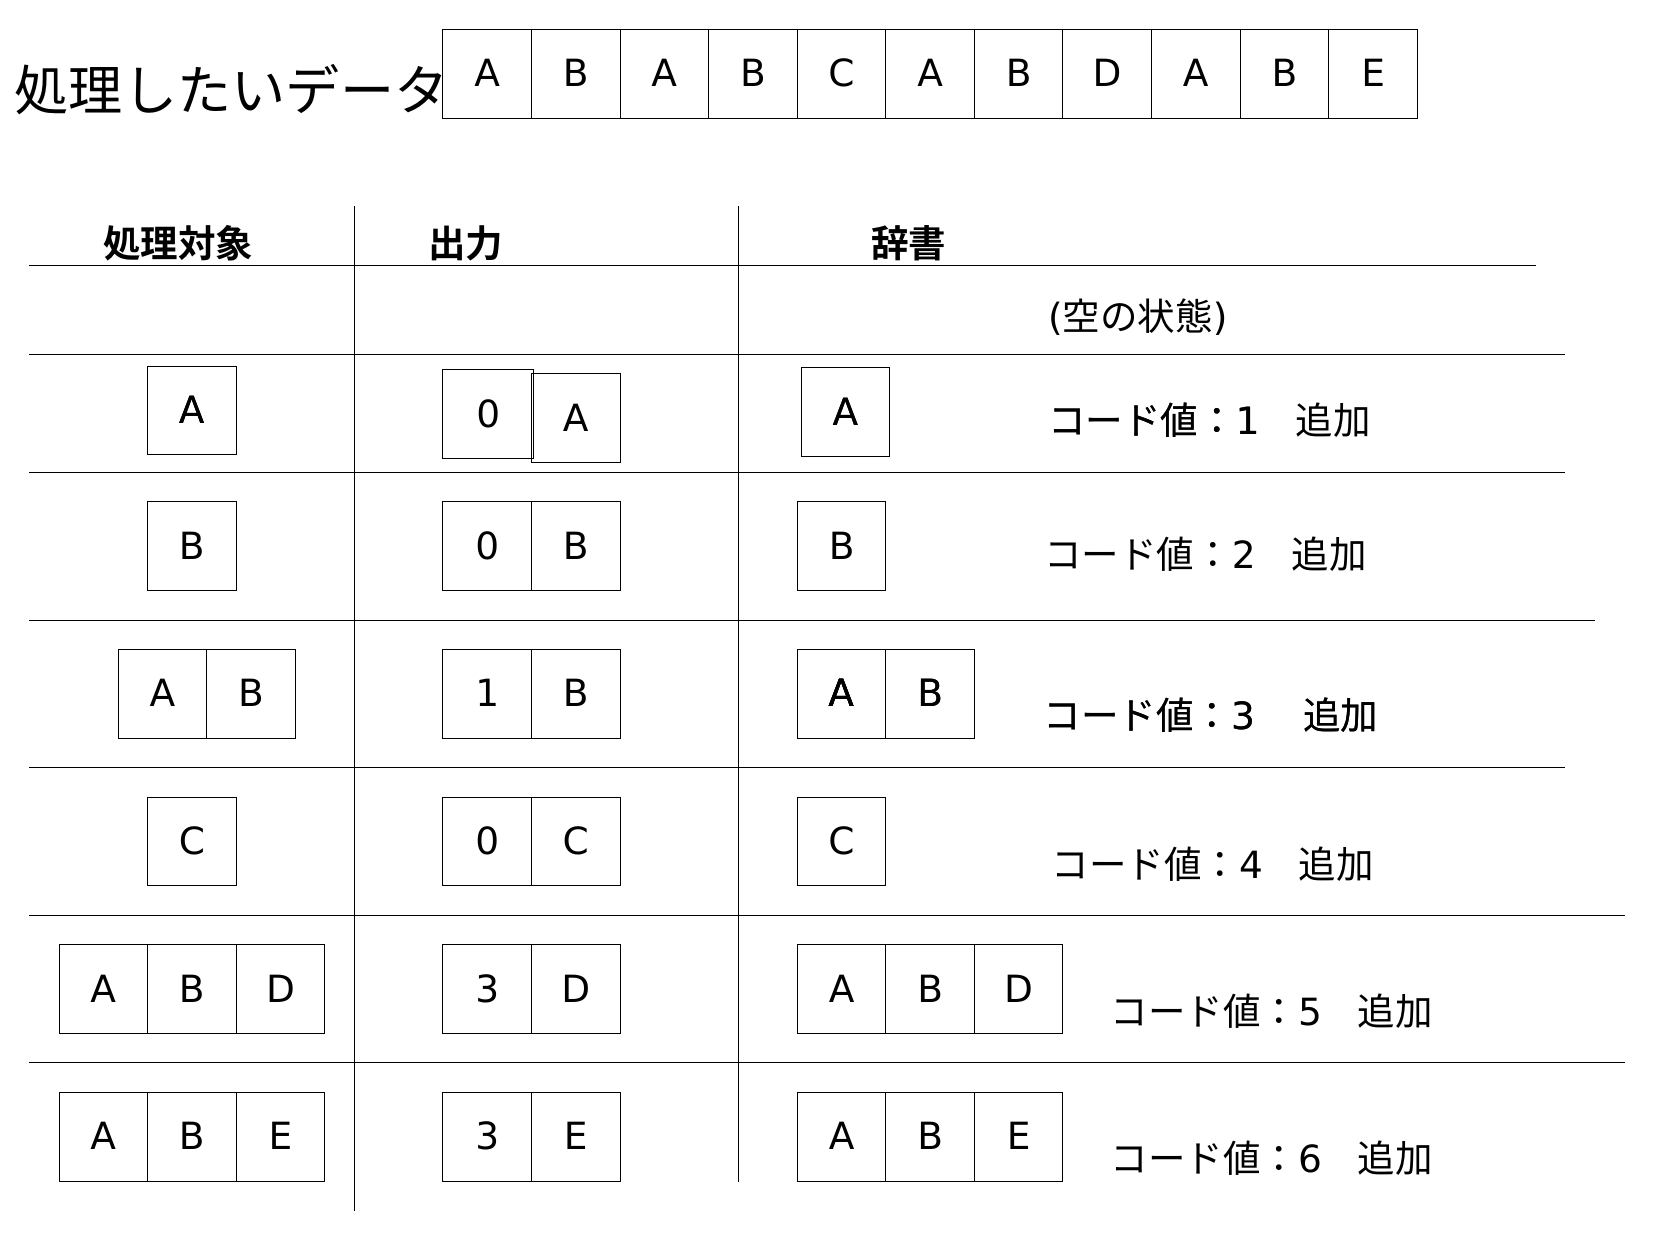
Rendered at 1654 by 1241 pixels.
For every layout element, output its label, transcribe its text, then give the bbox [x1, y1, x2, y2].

text_box B [975, 29, 1062, 119]
text_box A [59, 944, 147, 1034]
text_box A [797, 1092, 885, 1182]
text_box (空の状態) [1033, 279, 1243, 338]
text_box A [59, 1092, 147, 1182]
text_box 3 [442, 944, 532, 1034]
text_box [738, 265, 768, 319]
text_box B [1240, 29, 1329, 119]
text_box 処理対象 [88, 206, 296, 260]
text_box B [531, 29, 621, 119]
text_box E [532, 1092, 621, 1182]
text_box 0 [442, 501, 532, 591]
text_box D [974, 944, 1063, 1034]
text_box A [531, 373, 621, 463]
text_box コード値：2 追加 [1029, 517, 1381, 577]
text_box コード値：5 追加 [1095, 974, 1447, 1033]
text_box A [1151, 29, 1240, 119]
text_box C [532, 797, 621, 886]
text_box 辞書 [856, 206, 1329, 260]
text_box B [708, 29, 797, 119]
text_box コード値：1 追加 [1033, 383, 1385, 443]
text_box B [532, 501, 621, 591]
text_box D [236, 944, 325, 1034]
text_box コード値：3 追加 [1029, 679, 1392, 738]
text_box E [236, 1092, 325, 1182]
text_box B [885, 1092, 974, 1182]
text_box D [1062, 29, 1151, 119]
text_box A [797, 944, 885, 1034]
text_box A [621, 29, 708, 119]
text_box B [147, 501, 237, 591]
text_box D [532, 944, 621, 1034]
text_box 0 [442, 797, 532, 886]
text_box [797, 266, 1241, 325]
text_box C [797, 29, 885, 119]
text_box A [147, 366, 237, 455]
text_box E [974, 1092, 1063, 1182]
text_box B [886, 649, 975, 739]
text_box A [885, 29, 975, 119]
text_box E [1329, 29, 1418, 119]
text_box B [885, 944, 974, 1034]
text_box B [797, 501, 886, 591]
text_box C [147, 797, 237, 886]
text_box コード値：4 追加 [1036, 827, 1388, 886]
text_box B [147, 1092, 236, 1182]
text_box B [147, 944, 236, 1034]
text_box A [797, 649, 886, 739]
text_box 出力 [413, 206, 709, 260]
text_box 処理したいデータ [0, 40, 442, 110]
text_box コード値：6 追加 [1095, 1122, 1447, 1181]
text_box B [532, 649, 621, 739]
text_box A [118, 649, 206, 739]
text_box C [797, 797, 886, 886]
text_box 3 [442, 1092, 532, 1182]
text_box A [442, 29, 531, 119]
text_box 0 [442, 369, 534, 459]
text_box 1 [442, 649, 532, 739]
text_box B [206, 649, 296, 739]
text_box A [801, 367, 890, 457]
